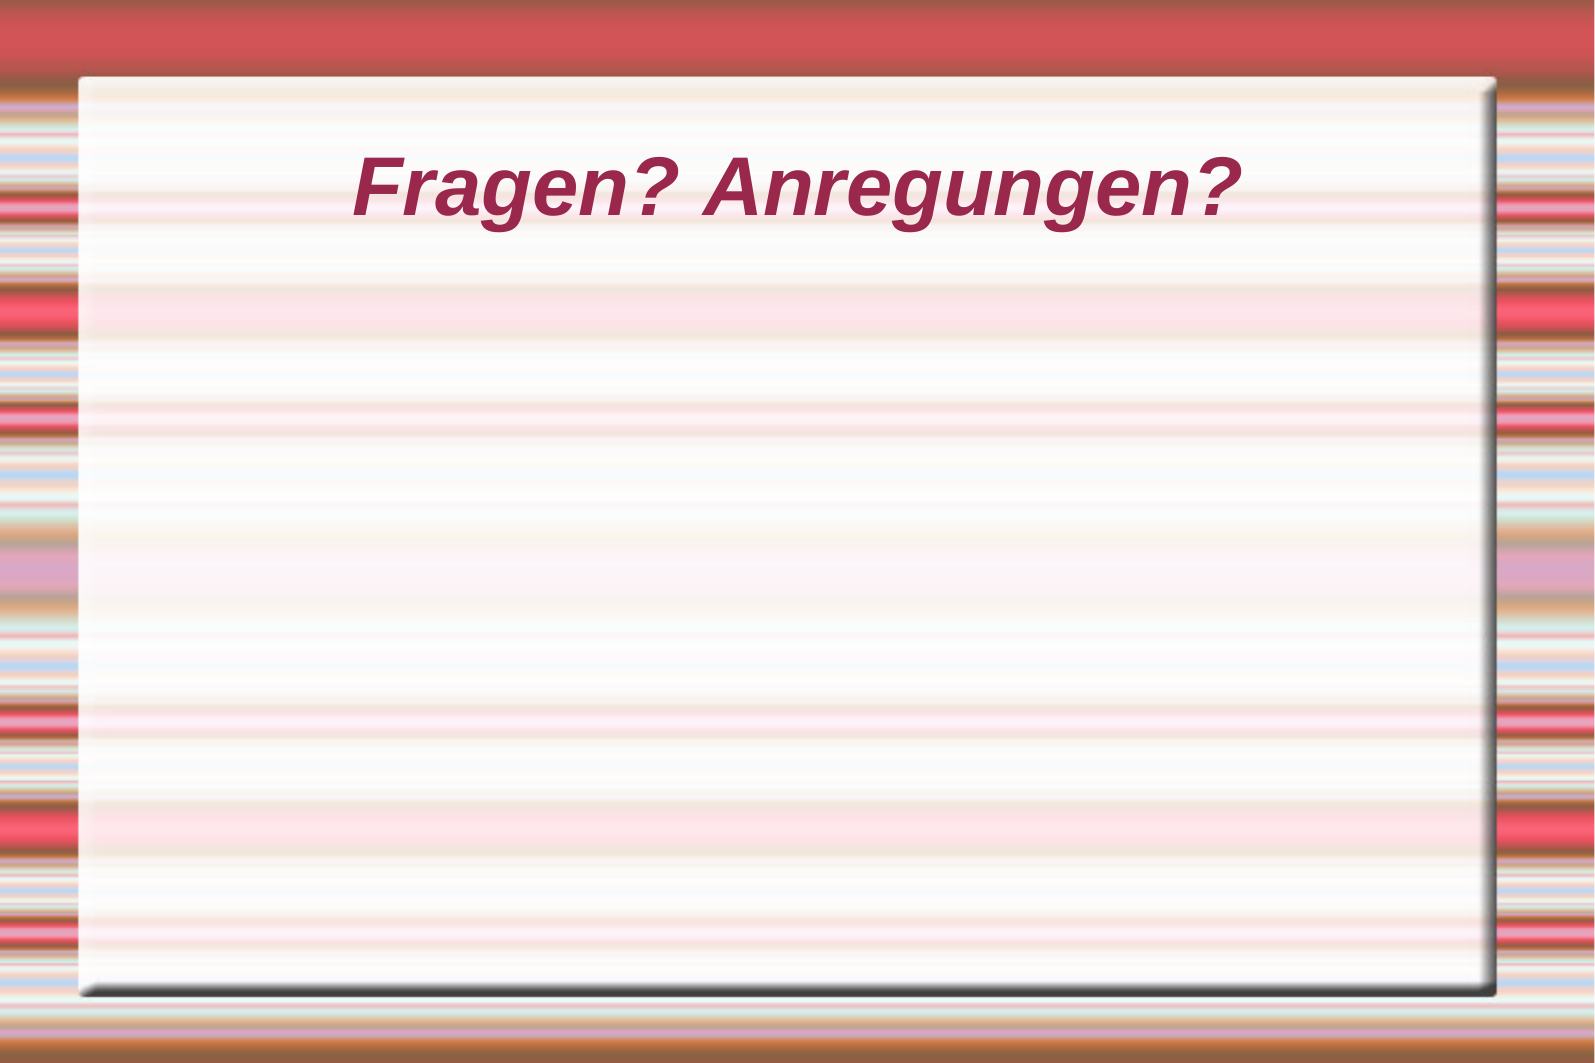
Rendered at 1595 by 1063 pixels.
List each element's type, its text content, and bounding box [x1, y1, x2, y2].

picture [0, 0, 1595, 1063]
title Fragen? Anregungen? [117, 98, 1479, 276]
